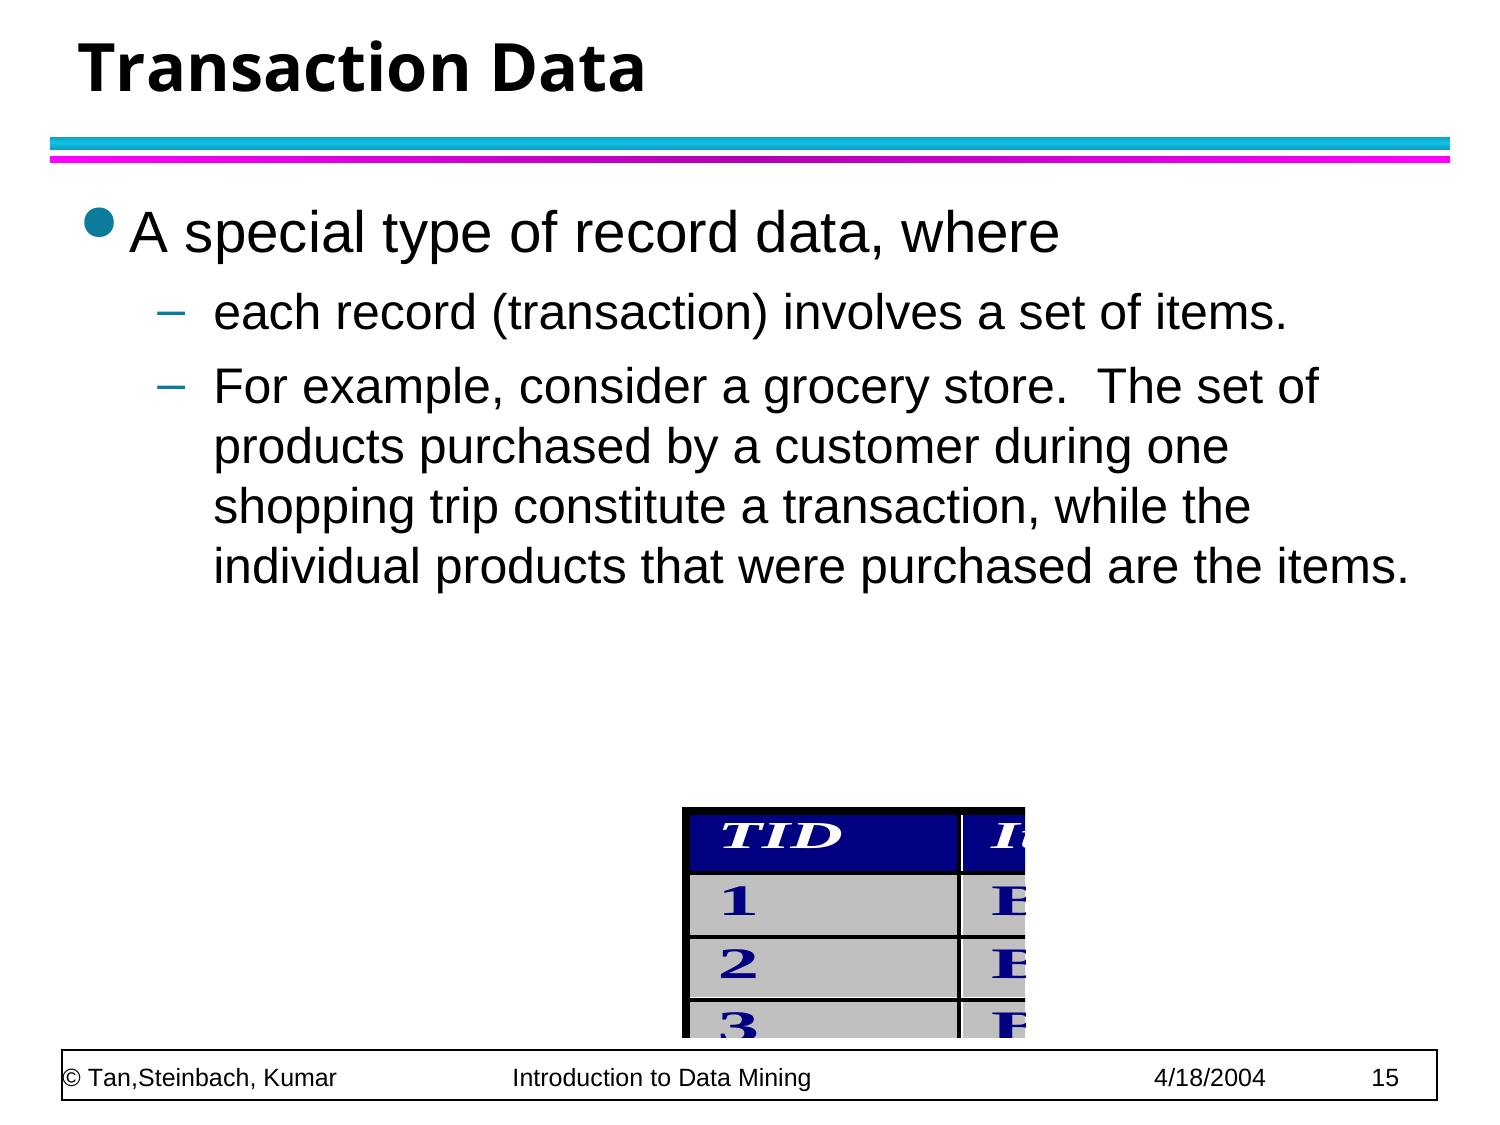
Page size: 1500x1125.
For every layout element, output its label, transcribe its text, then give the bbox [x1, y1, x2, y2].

title Transaction Data [62, 22, 1421, 113]
chart [287, 651, 1026, 1038]
list A special type of record data, where each record (transaction) involves a set of items. For example, consider a grocery store. The set of products purchased by a customer during one shopping trip constitute a transaction, while the individual products that were purchased are the items. [67, 187, 1432, 1038]
